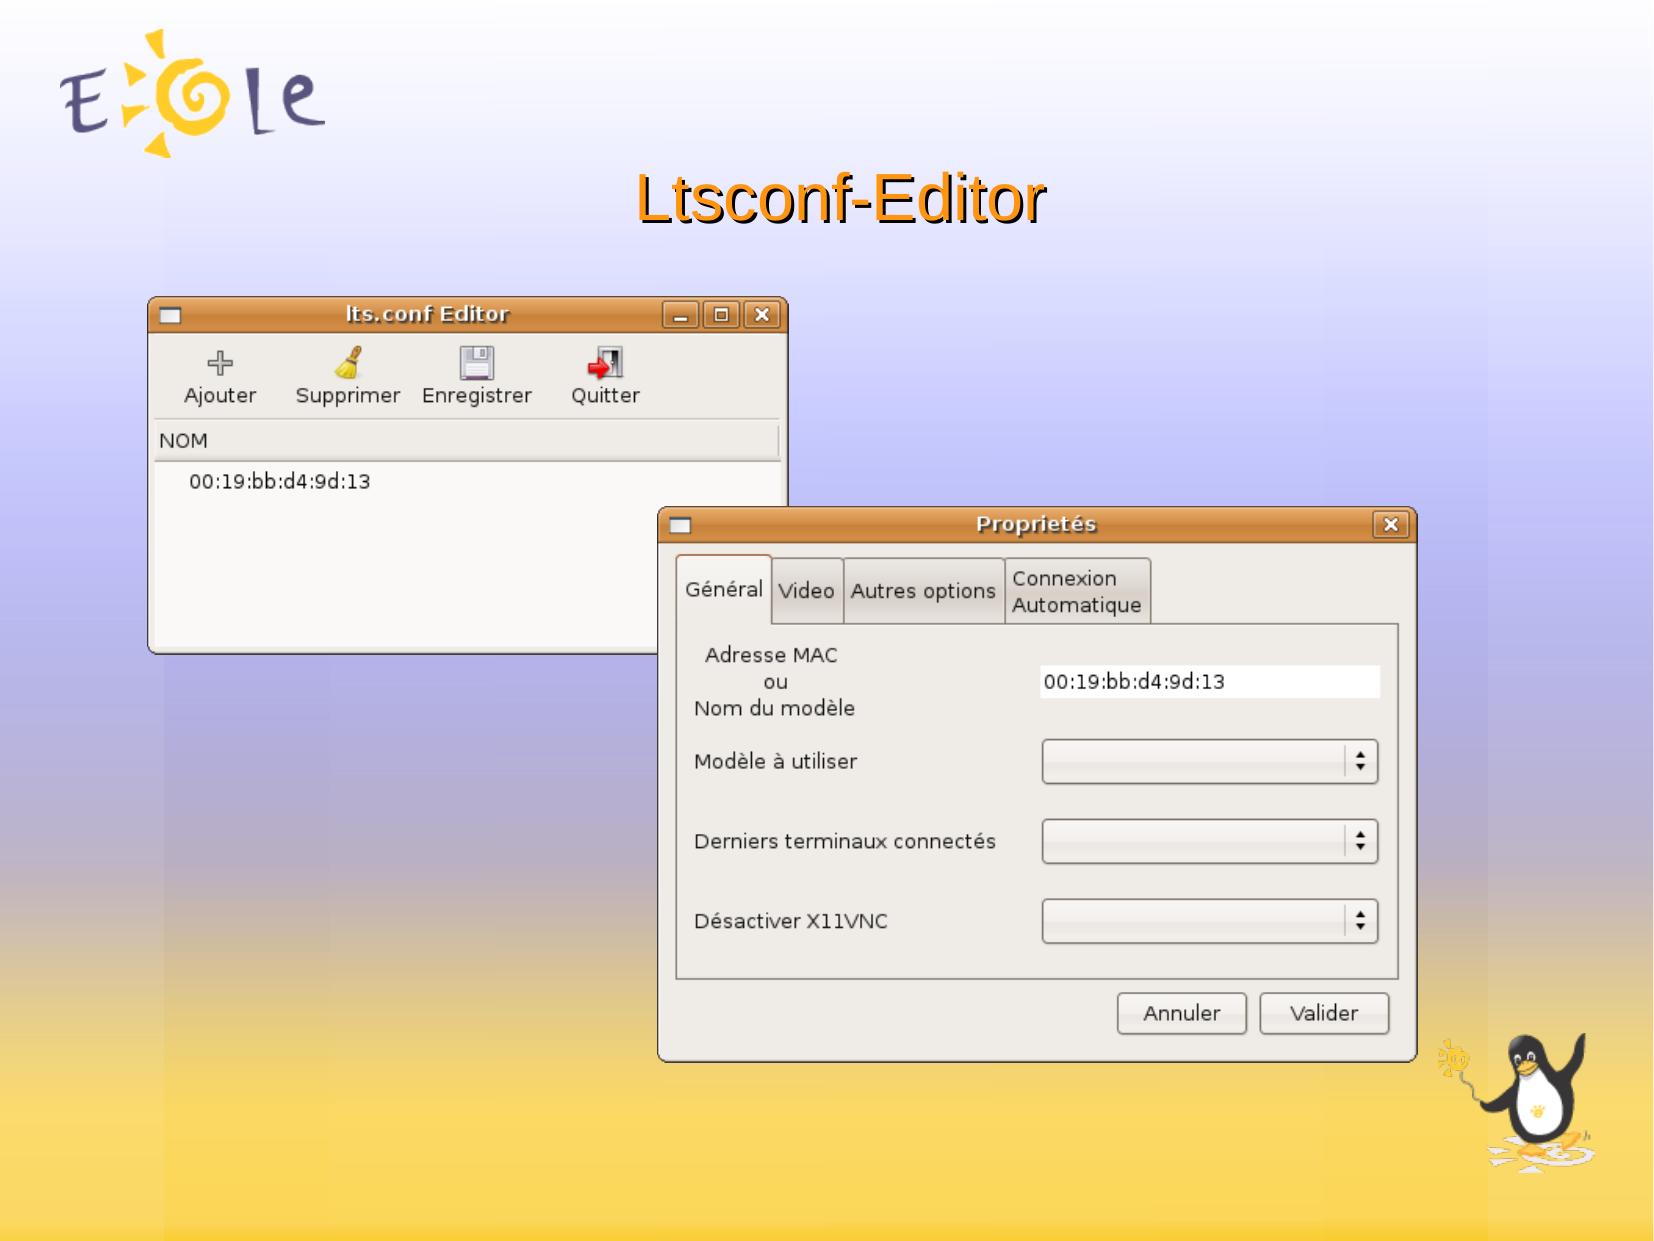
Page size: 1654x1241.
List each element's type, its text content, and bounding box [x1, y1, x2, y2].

text_box Ltsconf-Editor [620, 152, 1061, 244]
picture [0, 0, 1654, 1241]
